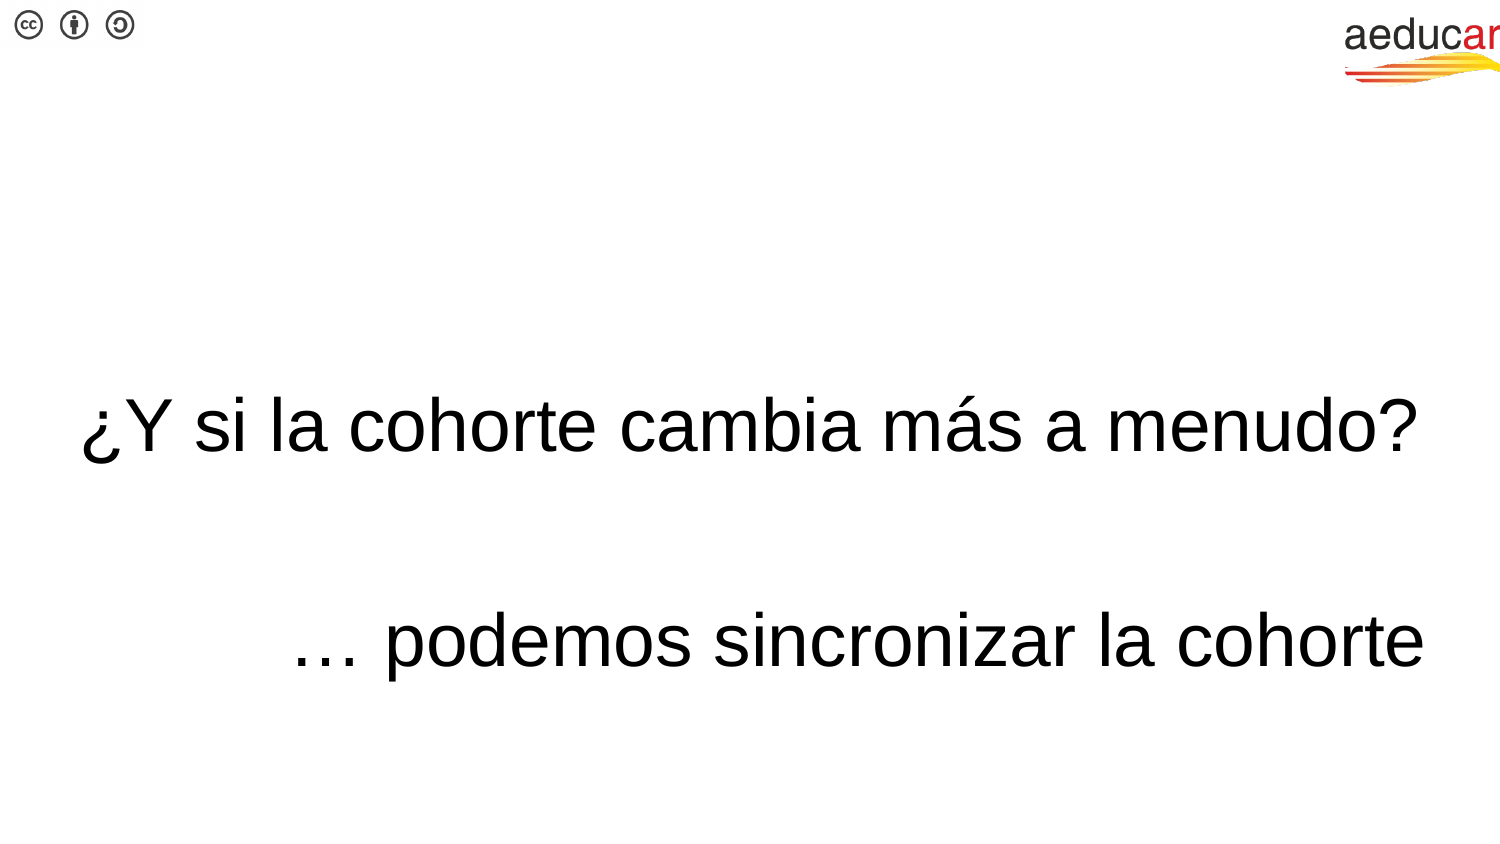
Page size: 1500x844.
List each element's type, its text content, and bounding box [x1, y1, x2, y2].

title … podemos sincronizar la cohorte [257, 503, 1459, 770]
title ¿Y si la cohorte cambia más a menudo? [51, 352, 1449, 491]
picture [0, 0, 146, 48]
picture [1344, 0, 1500, 104]
